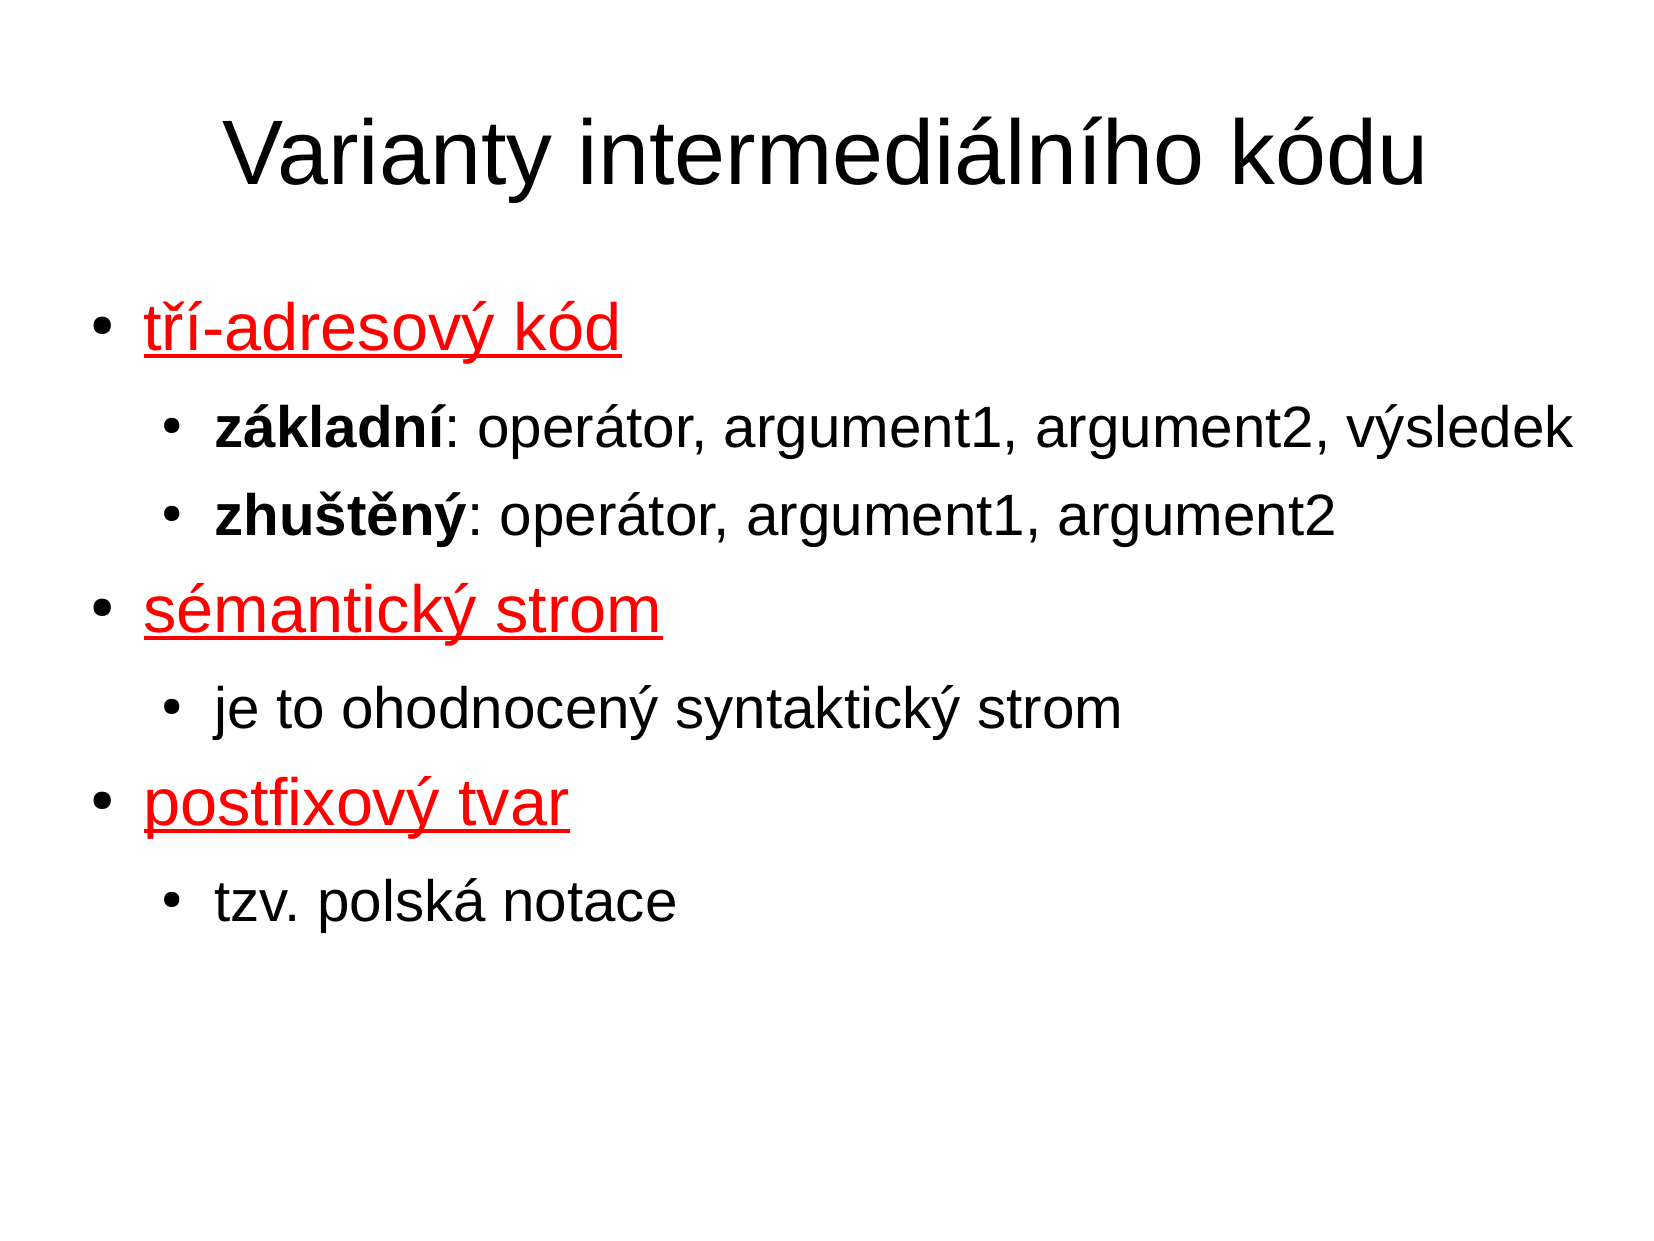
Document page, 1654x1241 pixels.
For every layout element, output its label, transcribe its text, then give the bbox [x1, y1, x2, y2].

title Varianty intermediálního kódu [82, 56, 1571, 250]
list tří-adresový kód základní: operátor, argument1, argument2, výsledek zhuštěný: operátor, argument1, argument2 sémantický strom je to ohodnocený syntaktický strom postfixový tvar tzv. polská notace [72, 290, 1606, 1094]
